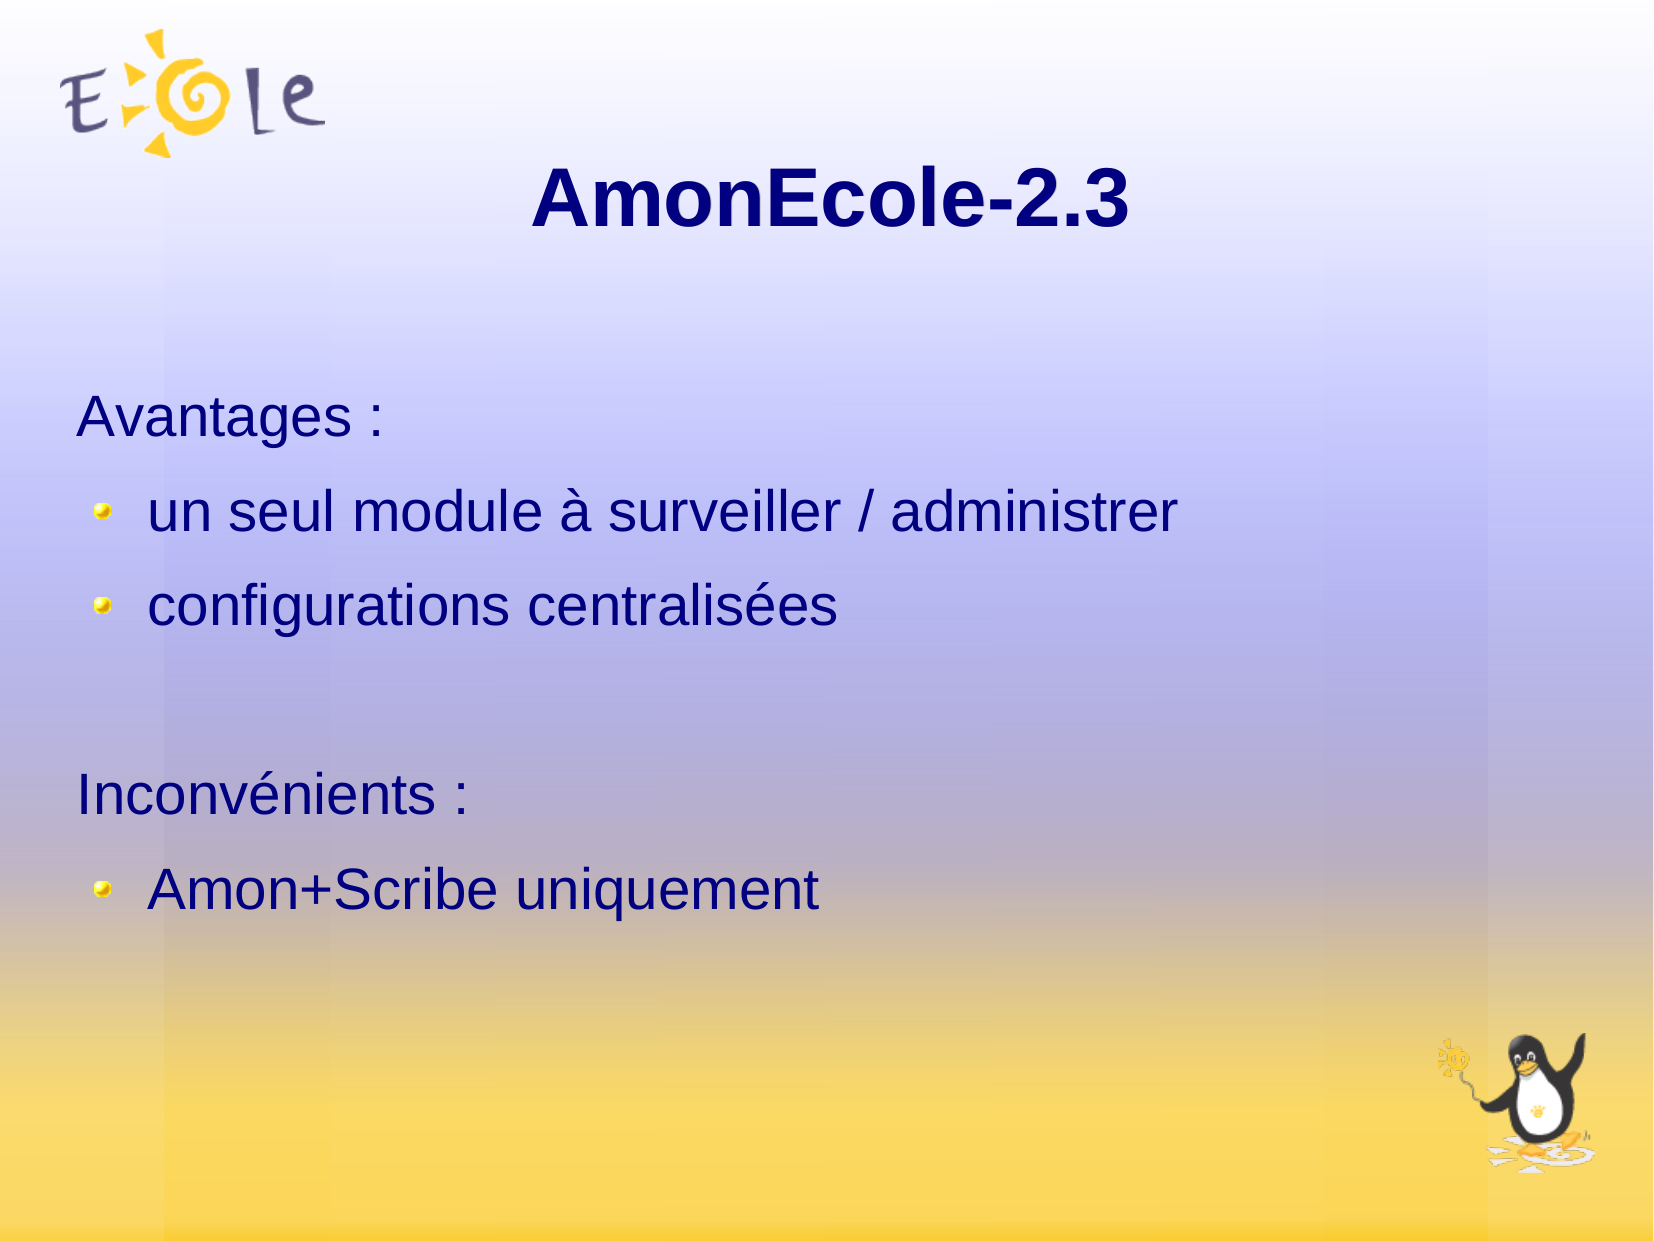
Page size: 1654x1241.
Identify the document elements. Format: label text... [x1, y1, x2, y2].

list Avantages : un seul module à surveiller / administrer configurations centralisées Inconvénients : Amon+Scribe uniquement [76, 383, 1566, 1123]
text_box AmonEcole-2.3 [515, 143, 1039, 266]
picture [0, 0, 1654, 1241]
